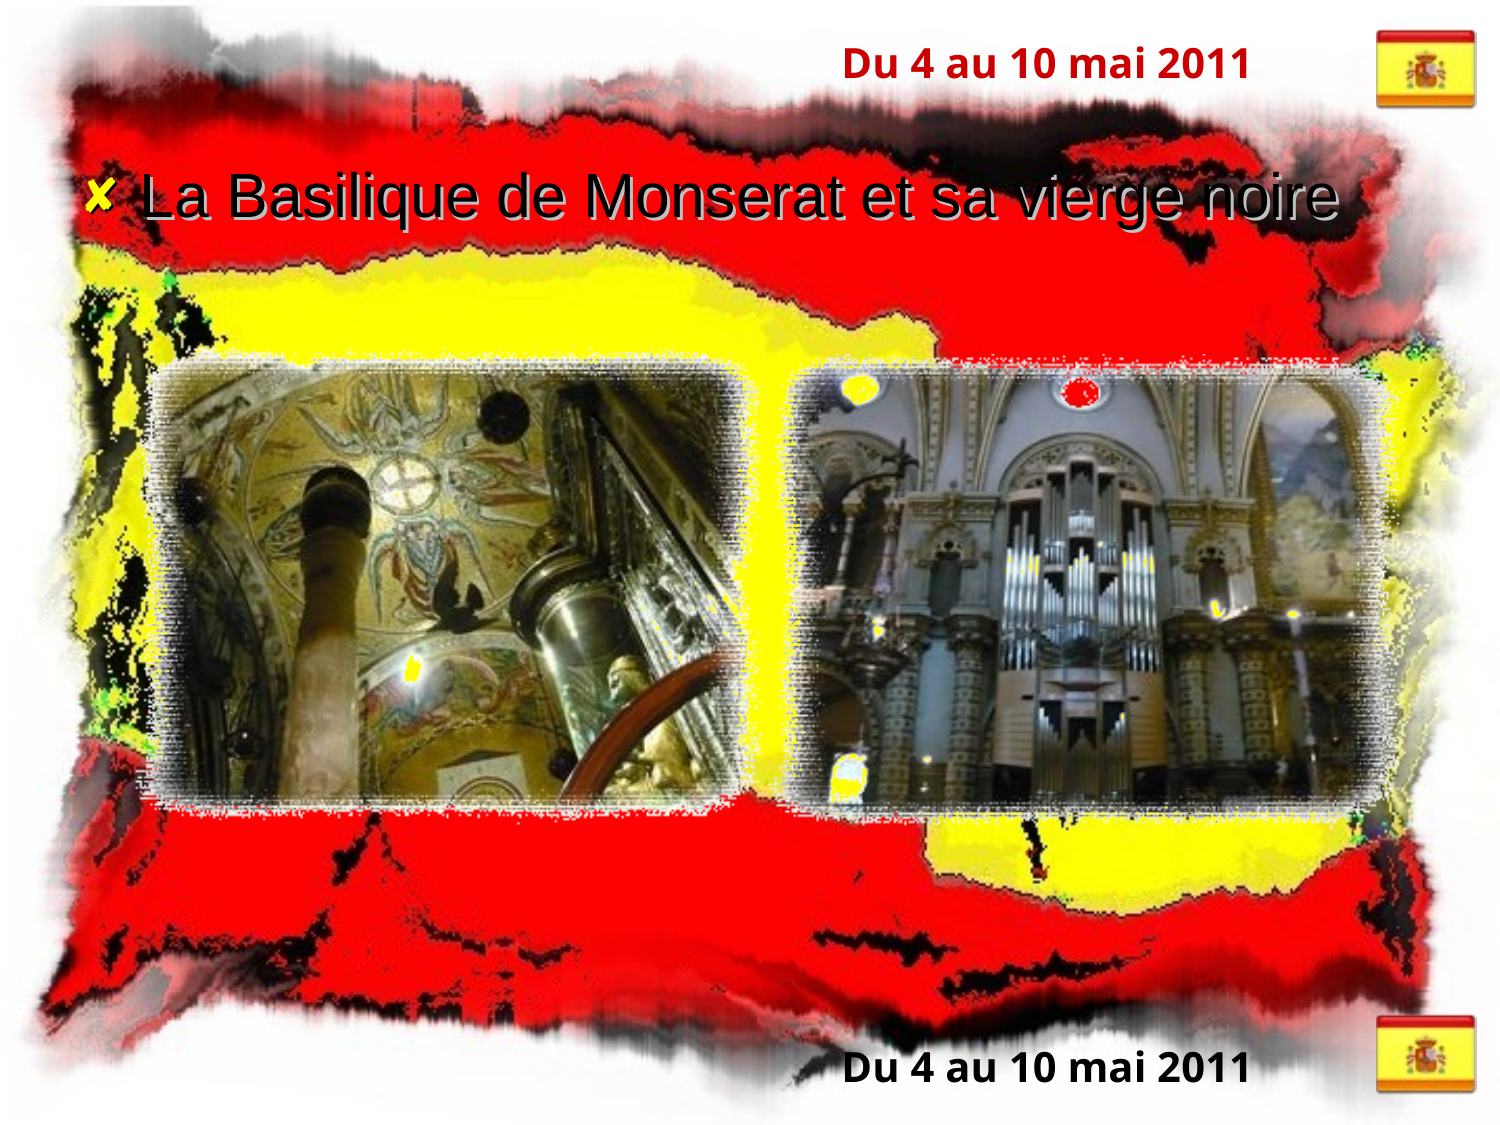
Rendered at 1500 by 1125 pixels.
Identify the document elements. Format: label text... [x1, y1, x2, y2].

text_box  La Basilique de Monserat et sa vierge noire [64, 147, 1500, 239]
picture [0, 0, 1500, 1125]
